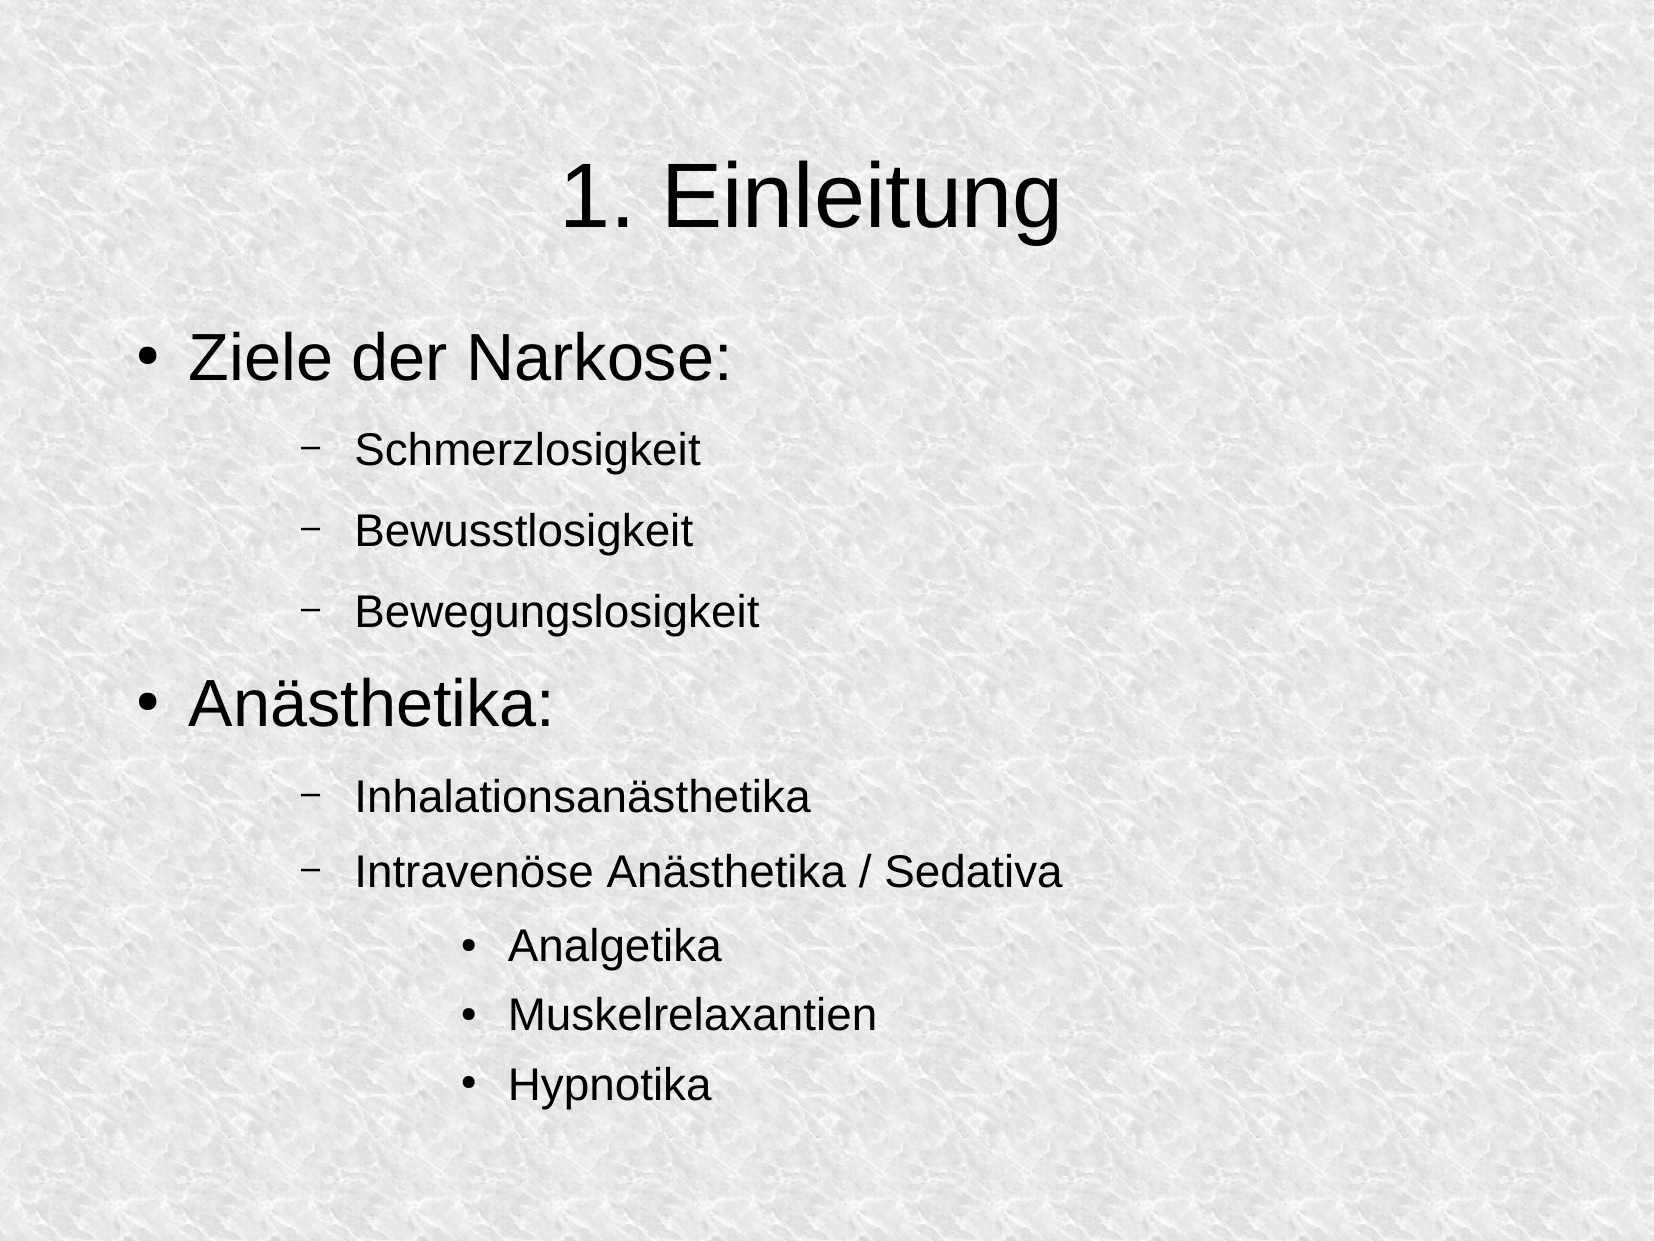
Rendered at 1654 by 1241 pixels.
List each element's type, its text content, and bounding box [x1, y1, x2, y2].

title 1. Einleitung [118, 112, 1506, 281]
picture [0, 0, 1654, 1241]
list Ziele der Narkose: Schmerzlosigkeit Bewusstlosigkeit Bewegungslosigkeit Anästhetika: Inhalationsanästhetika Intravenöse Anästhetika / Sedativa Analgetika Muskelrelaxantien Hypnotika [118, 319, 1571, 1108]
